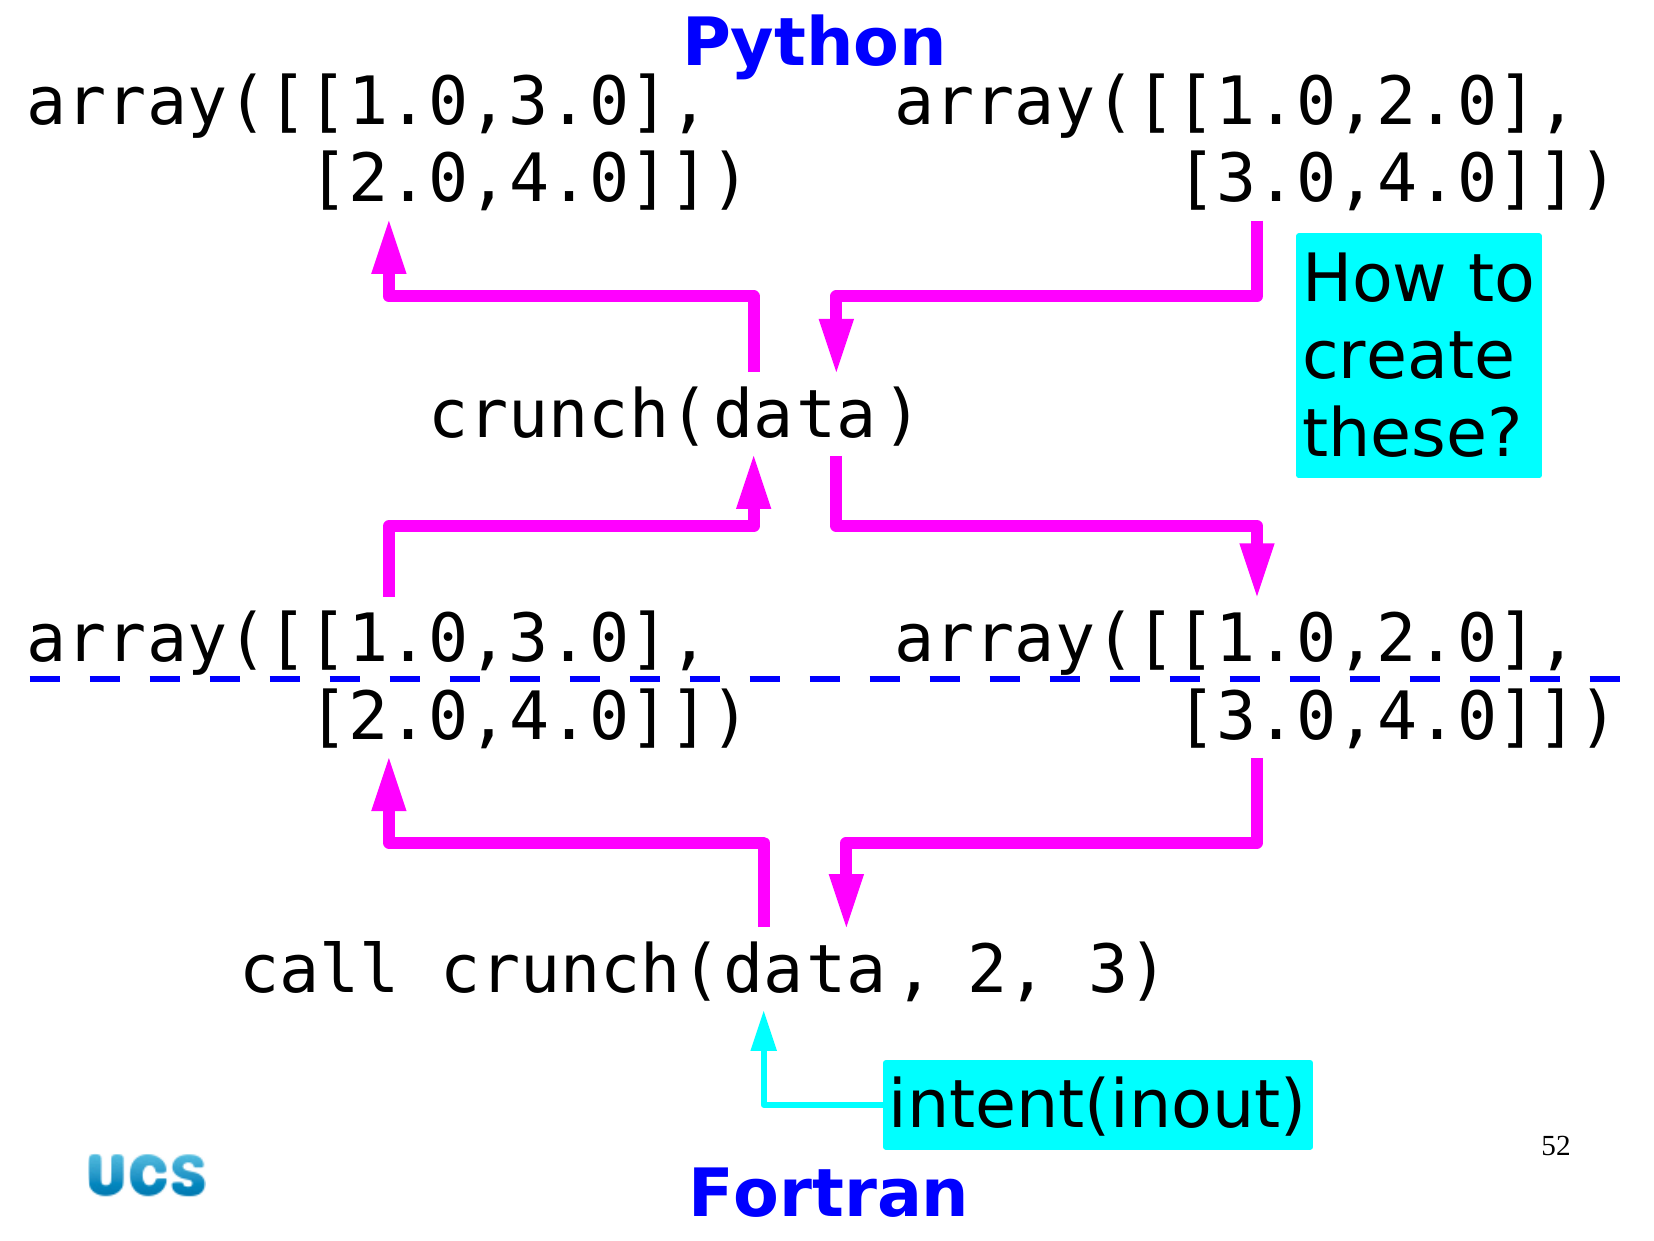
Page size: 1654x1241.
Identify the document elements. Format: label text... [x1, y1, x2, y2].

text_box Python [679, 0, 951, 84]
text_box array([[1.0,3.0], [2.0,4.0]]) [23, 59, 755, 221]
text_box ta [803, 927, 890, 1011]
text_box array([[1.0,2.0], [3.0,4.0]]) [891, 59, 1623, 221]
text_box How to create these? [1299, 236, 1539, 476]
text_box Fortran [685, 1151, 973, 1236]
text_box ) [880, 372, 927, 456]
text_box call crunch( [236, 927, 726, 1011]
text_box crunch( [425, 372, 710, 456]
text_box array([[1.0,2.0], [3.0,4.0]]) [891, 596, 1623, 758]
text_box intent(inout) [885, 1062, 1311, 1147]
text_box array([[1.0,3.0], [2.0,4.0]]) [23, 596, 755, 759]
text_box 2, 3) [964, 927, 1173, 1011]
text_box ta [793, 372, 880, 456]
text_box , [891, 927, 939, 1011]
text_box da [726, 927, 803, 1011]
picture [88, 1153, 206, 1198]
text_box da [710, 372, 793, 456]
